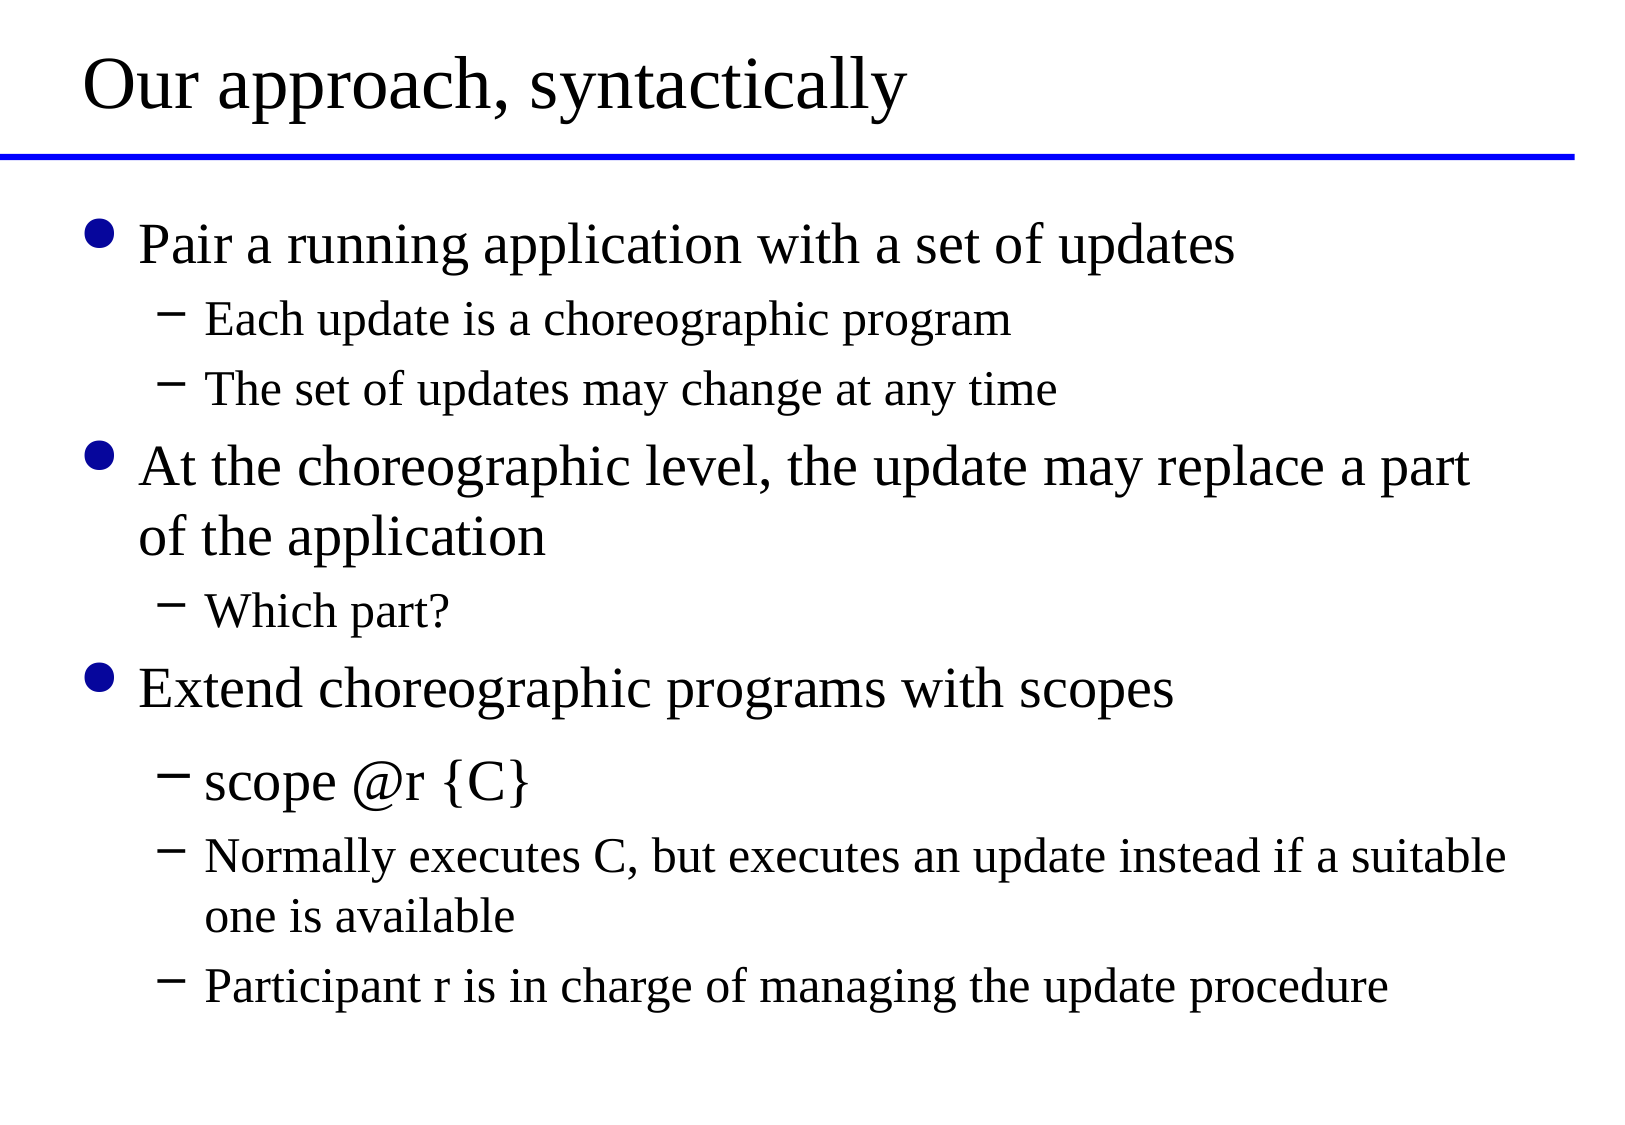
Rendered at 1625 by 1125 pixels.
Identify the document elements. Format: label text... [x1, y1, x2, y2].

title Our approach, syntactically [67, 27, 1544, 131]
list Pair a running application with a set of updates Each update is a choreographic program The set of updates may change at any time At the choreographic level, the update may replace a part of the application Which part? Extend choreographic programs with scopes scope @r {C} Normally executes C, but executes an update instead if a suitable one is available Participant r is in charge of managing the update procedure [67, 198, 1546, 1061]
